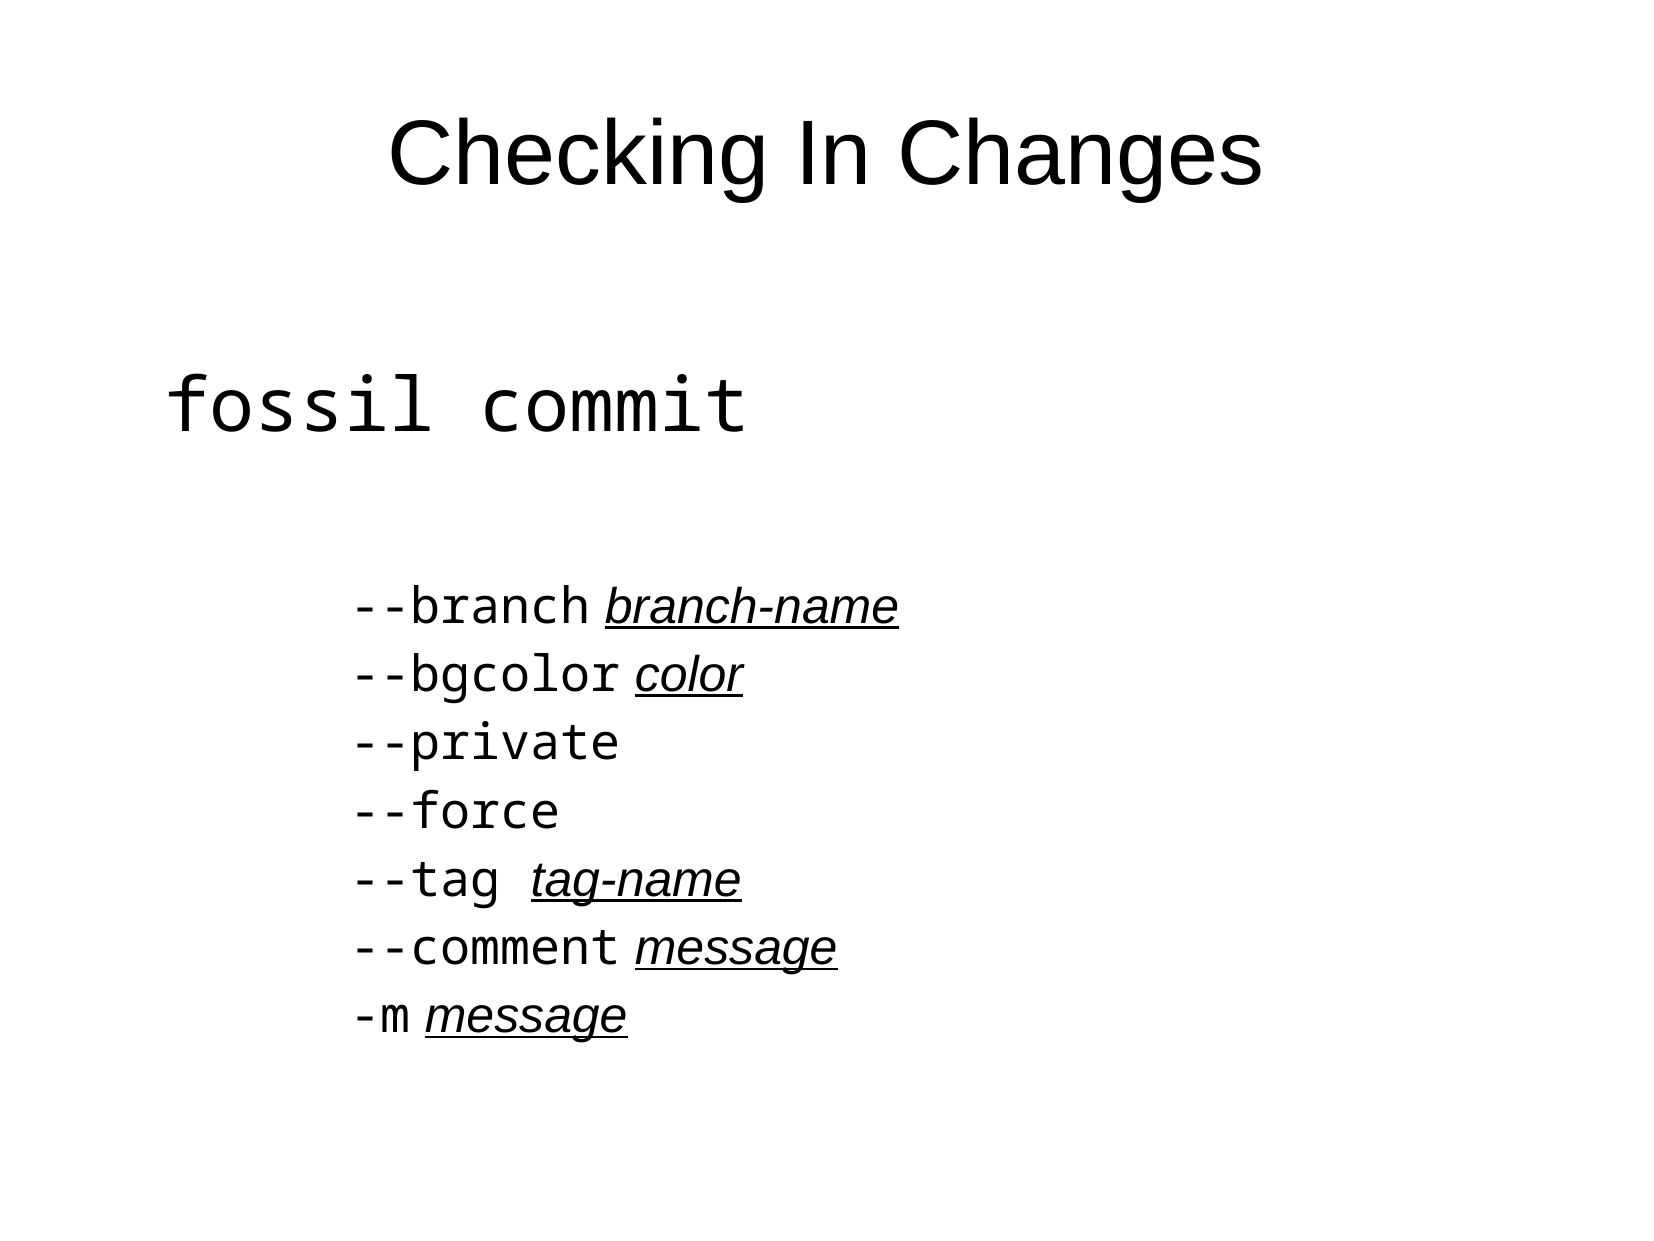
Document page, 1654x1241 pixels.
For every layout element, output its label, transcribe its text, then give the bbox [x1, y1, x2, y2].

title Checking In Changes [82, 49, 1571, 257]
text_box --branch branch-name --bgcolor color --private --force --tag tag-name --comment message -m message [335, 562, 914, 983]
text_box fossil commit [149, 344, 955, 442]
